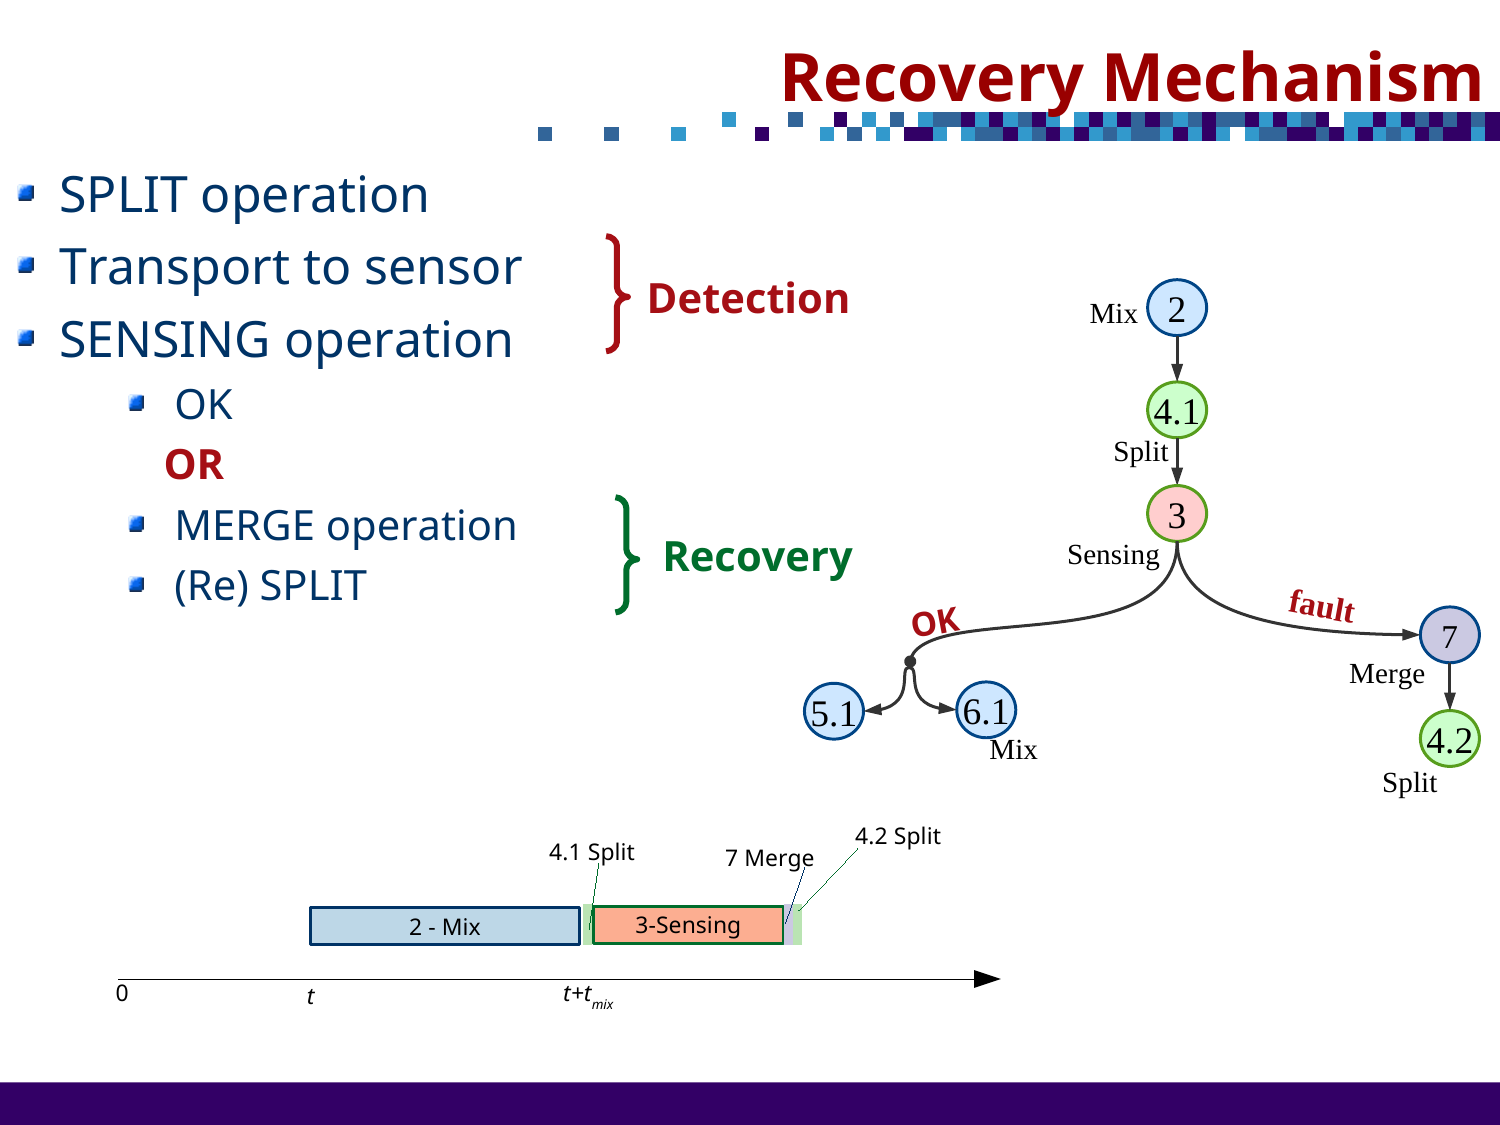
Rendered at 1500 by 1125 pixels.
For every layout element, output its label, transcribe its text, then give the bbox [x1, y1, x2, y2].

text_box fault [1265, 569, 1375, 665]
text_box 3-Sensing [593, 906, 784, 944]
title Recovery Mechanism [0, 24, 1500, 125]
text_box Mix [1074, 286, 1154, 337]
text_box 3 [1147, 485, 1207, 542]
text_box 2 - Mix [310, 907, 580, 945]
text_box 2 [1154, 279, 1207, 336]
text_box Recovery [647, 522, 872, 594]
text_box Split [1367, 755, 1453, 806]
text_box 5.1 [804, 683, 864, 740]
text_box 6.1 [967, 711, 976, 723]
text_box Split [1098, 424, 1184, 475]
text_box 6.1 [956, 681, 1016, 736]
text_box 0 [100, 970, 143, 1014]
text_box Sensing [1052, 528, 1175, 578]
text_box 4.1 [1147, 381, 1207, 437]
text_box 7 Merge [710, 835, 886, 899]
text_box OK [891, 587, 979, 656]
text_box 4.2 Split [840, 814, 1017, 895]
text_box 4.2 [1420, 710, 1480, 767]
text_box t+tmix [548, 971, 631, 1020]
list SPLIT operation Transport to sensor SENSING operation OK OR MERGE operation (Re) SPLIT [3, 154, 743, 792]
text_box Merge [1334, 646, 1453, 697]
text_box 4.1 Split [534, 829, 711, 897]
text_box 4.1 [1156, 404, 1165, 416]
text_box 7 [1420, 606, 1480, 663]
text_box Detection [631, 264, 865, 330]
text_box t [292, 974, 330, 1017]
text_box Mix [974, 722, 1053, 773]
